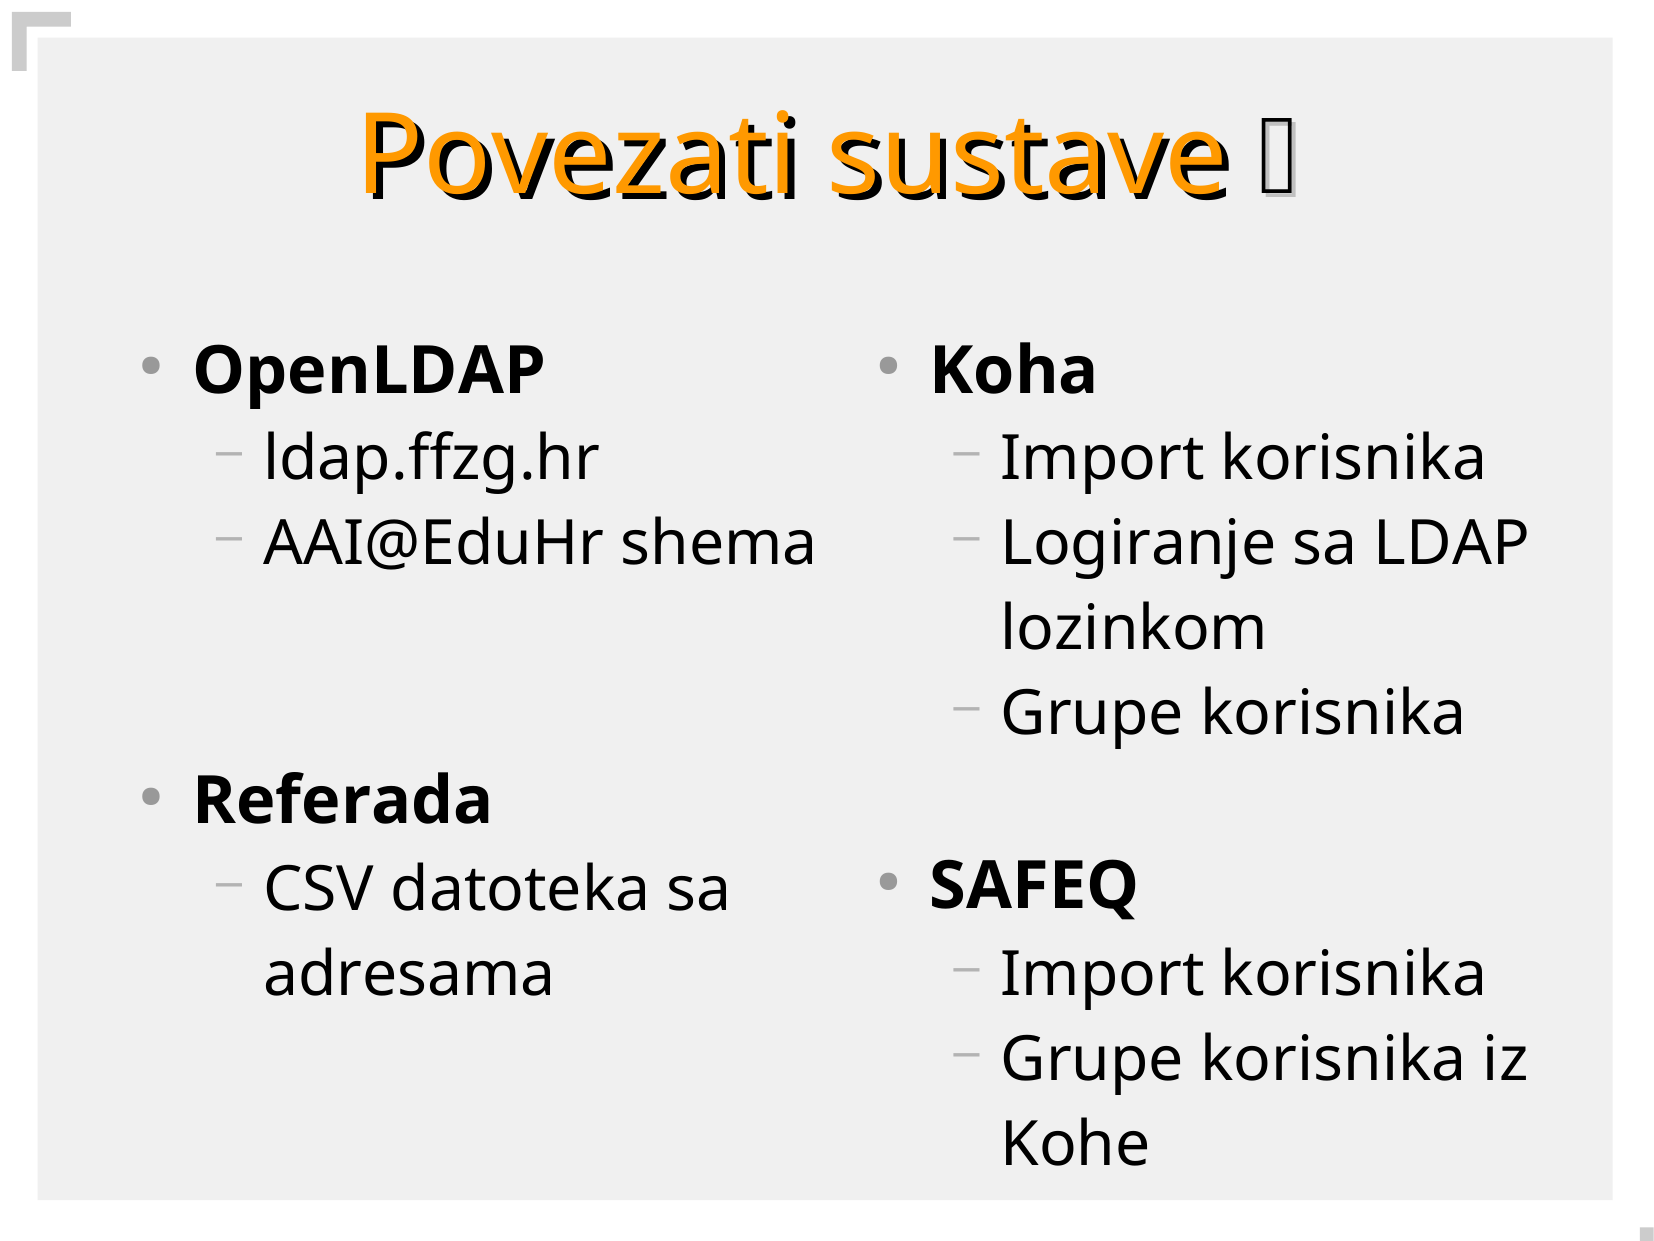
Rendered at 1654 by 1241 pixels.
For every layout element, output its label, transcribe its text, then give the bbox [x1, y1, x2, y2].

title Povezati sustave  [121, 46, 1534, 254]
list OpenLDAP ldap.ffzg.hr AAI@EduHr shema Referada CSV datoteka sa adresama [121, 322, 824, 1132]
list Koha Import korisnika Logiranje sa LDAP lozinkom Grupe korisnika SAFEQ Import korisnika Grupe korisnika iz Kohe [858, 322, 1562, 1132]
